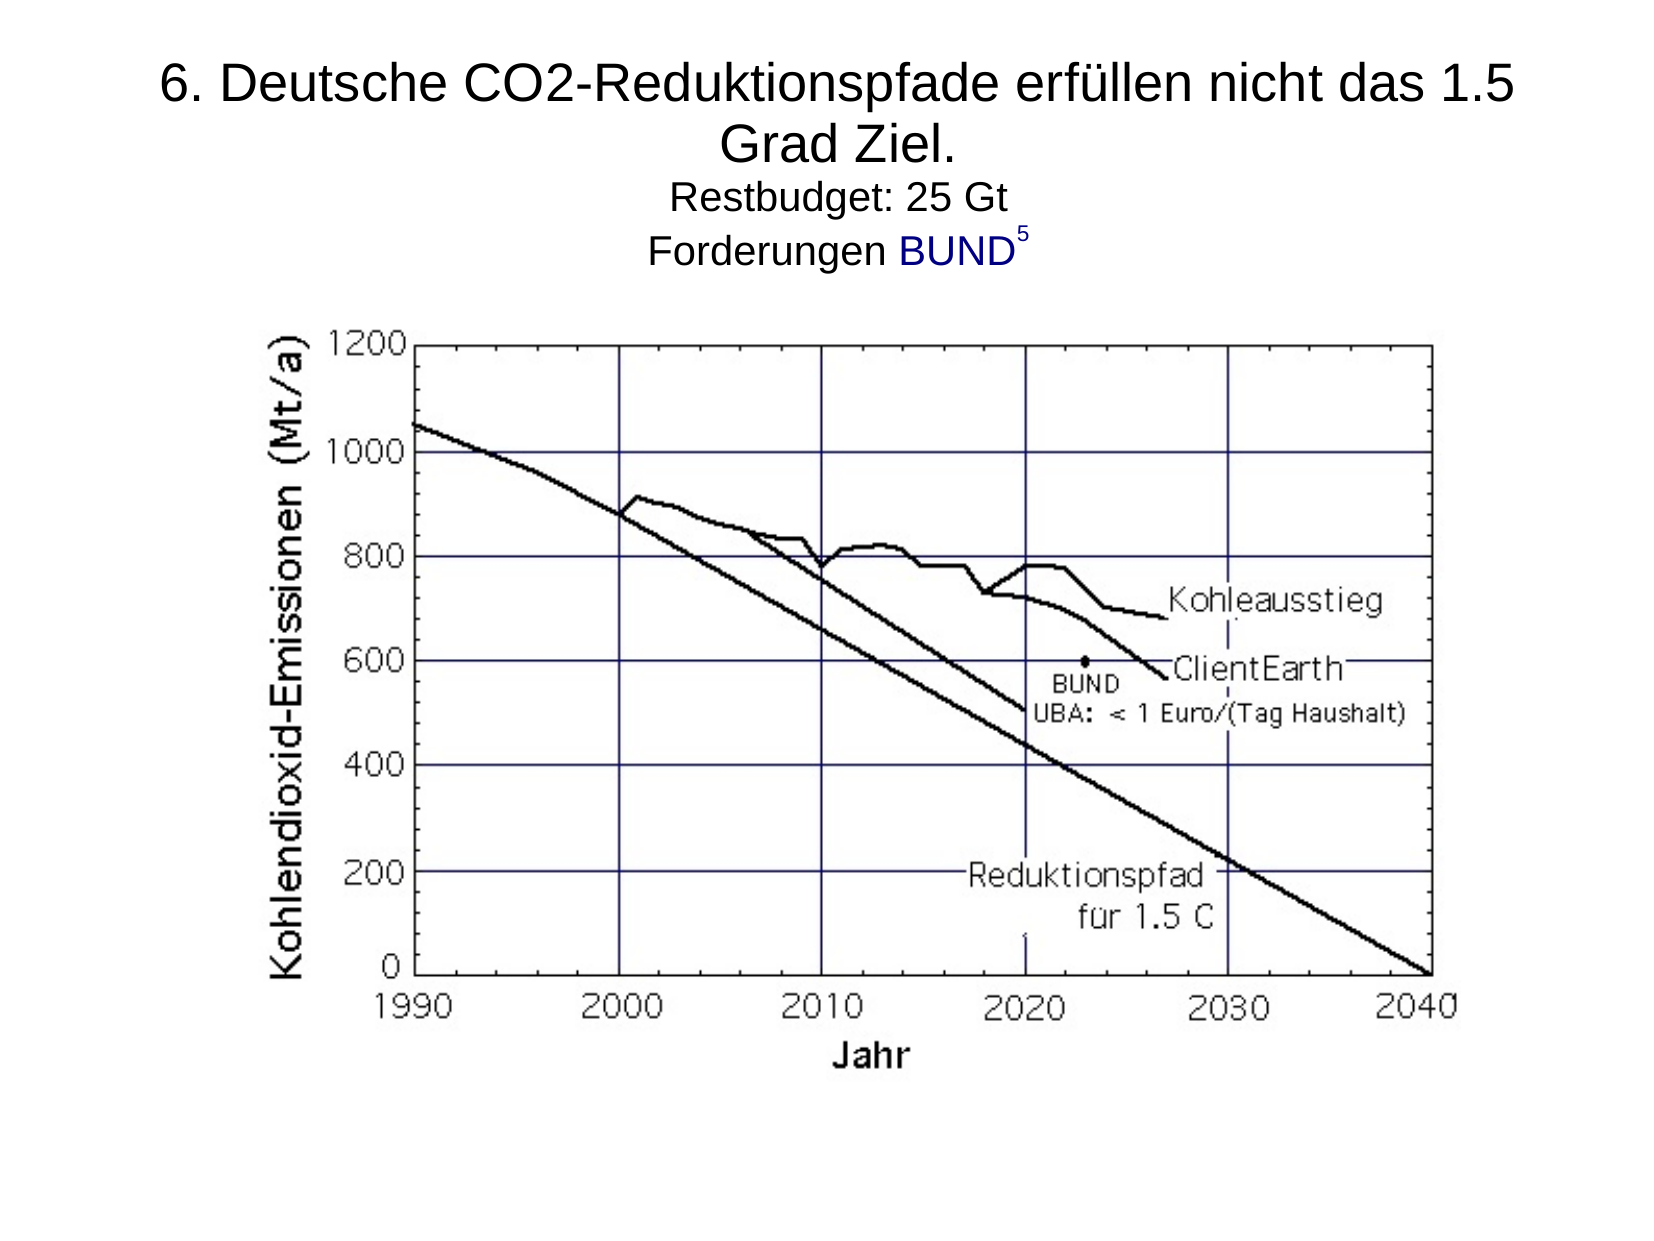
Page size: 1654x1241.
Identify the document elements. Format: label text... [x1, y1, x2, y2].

title 6. Deutsche CO2-Reduktionspfade erfüllen nicht das 1.5 Grad Ziel. Restbudget: 25 Gt Forderungen BUND5 [94, 52, 1583, 275]
picture [210, 314, 1461, 1148]
